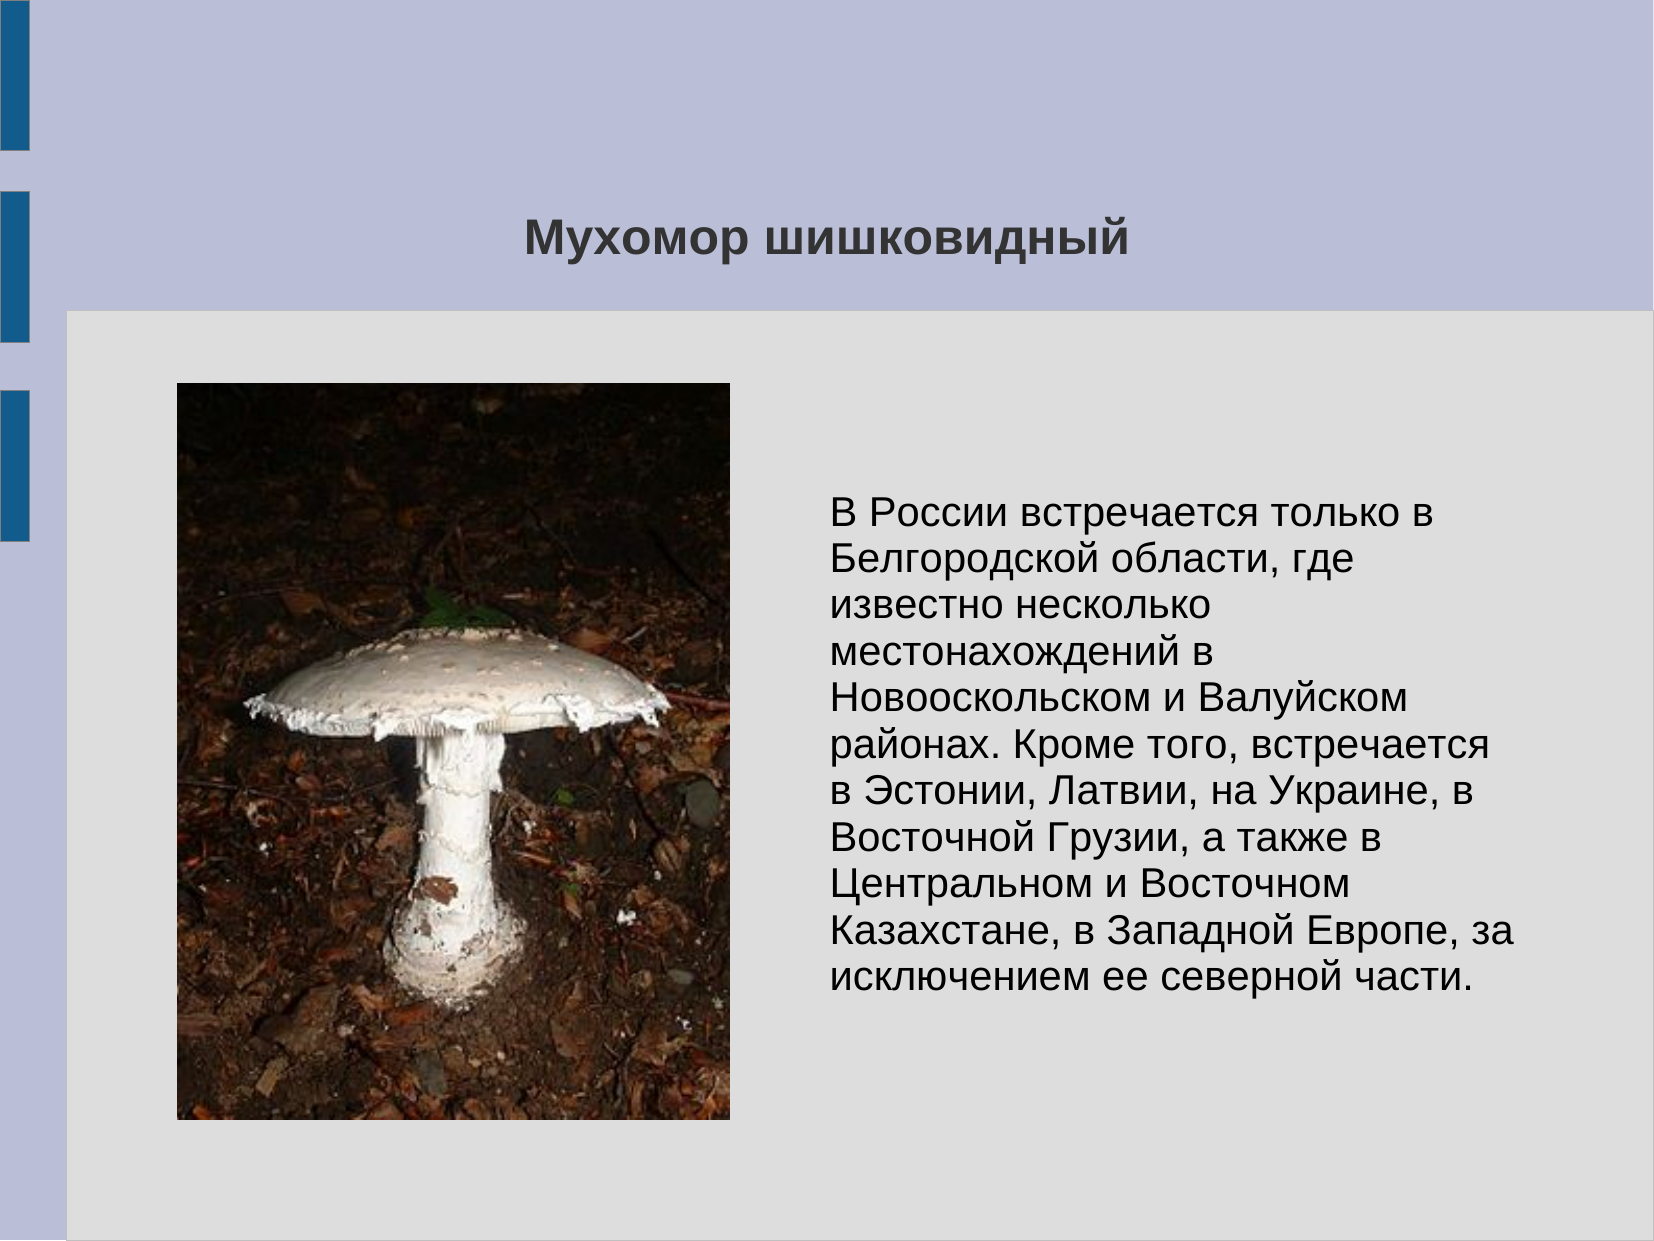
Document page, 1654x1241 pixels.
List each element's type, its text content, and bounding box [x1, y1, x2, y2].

picture [177, 383, 730, 1120]
text_box В России встречается только в Белгородской области, где известно несколько местонахождений в Новооскольском и Валуйском районах. Кроме того, встречается в Эстонии, Латвии, на Украине, в Восточной Грузии, а также в Центральном и Восточном Казахстане, в Западной Европе, за исключением ее северной части. [814, 478, 1536, 1056]
title Мухомор шишковидный [121, 98, 1534, 315]
